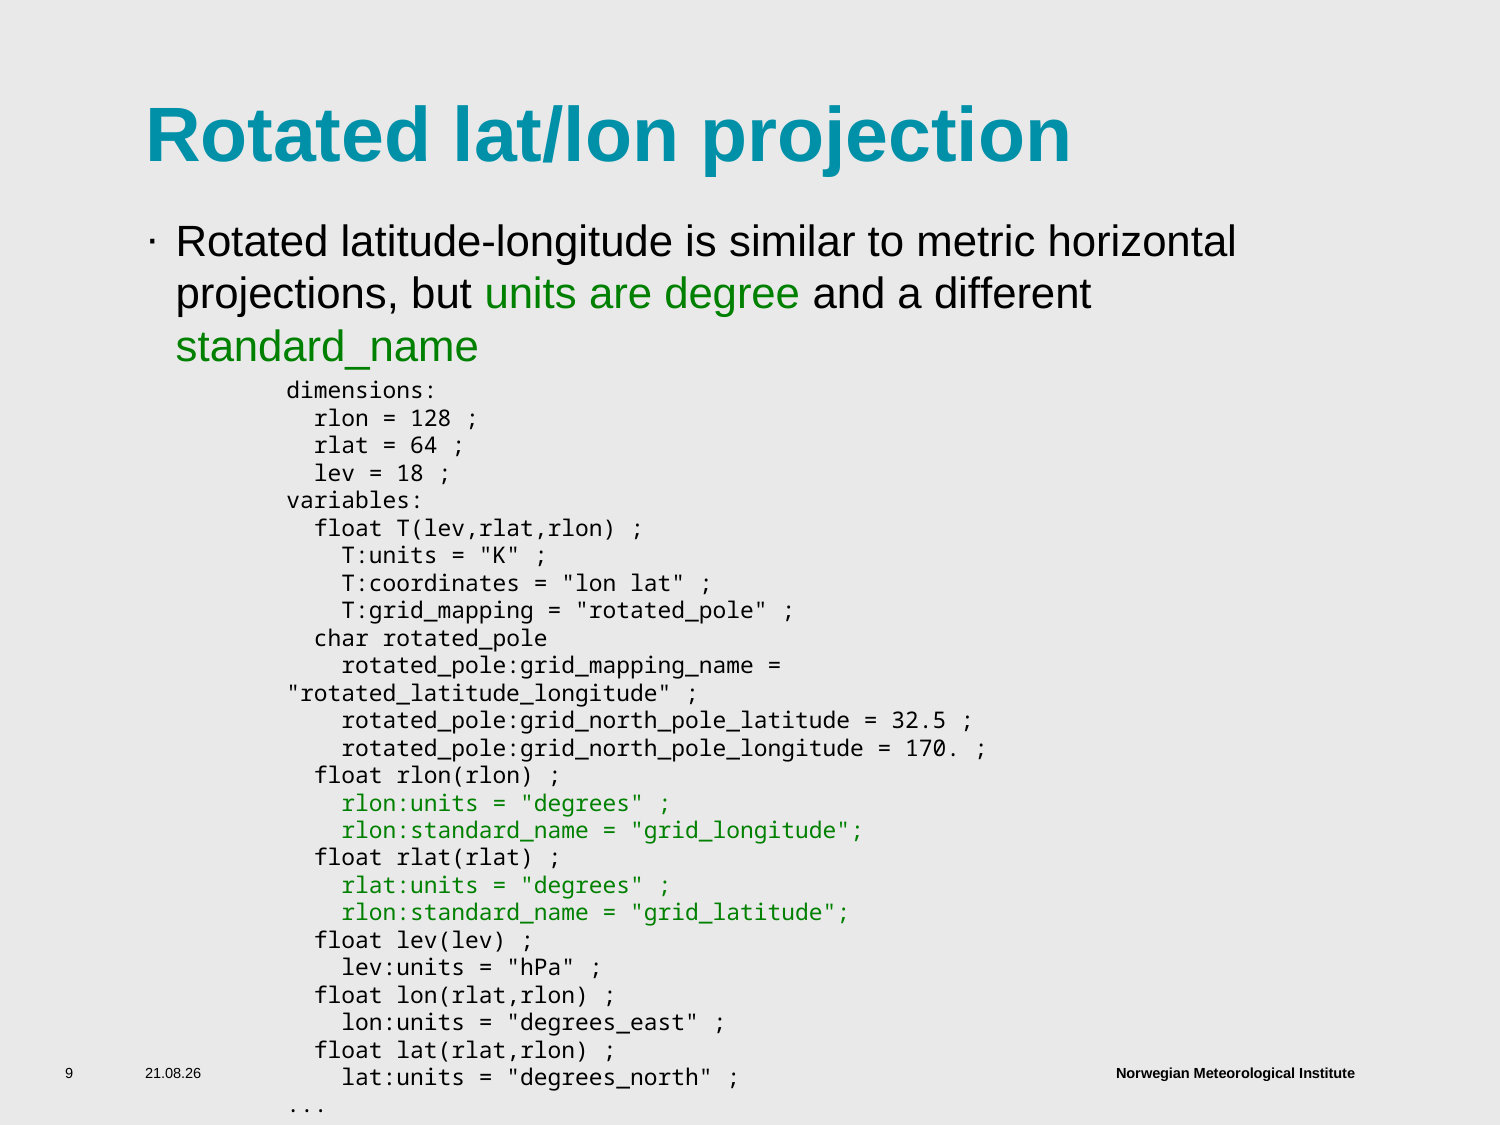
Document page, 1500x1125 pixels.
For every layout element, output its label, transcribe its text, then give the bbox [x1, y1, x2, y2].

text_box dimensions: rlon = 128 ; rlat = 64 ; lev = 18 ; variables: float T(lev,rlat,rlon) ; T:units = "K" ; T:coordinates = "lon lat" ; T:grid_mapping = "rotated_pole" ; char rotated_pole rotated_pole:grid_mapping_name = "rotated_latitude_longitude" ; rotated_pole:grid_north_pole_latitude = 32.5 ; rotated_pole:grid_north_pole_longitude = 170. ; float rlon(rlon) ; rlon:units = "degrees" ; rlon:standard_name = "grid_longitude"; float rlat(rlat) ; rlat:units = "degrees" ; rlon:standard_name = "grid_latitude"; float lev(lev) ; lev:units = "hPa" ; float lon(rlat,rlon) ; lon:units = "degrees_east" ; float lat(rlat,rlon) ; lat:units = "degrees_north" ; ... [271, 368, 1139, 1125]
list Rotated latitude-longitude is similar to metric horizontal projections, but units are degree and a different standard_name [145, 212, 1355, 1075]
title Rotated lat/lon projection [145, 83, 1355, 178]
